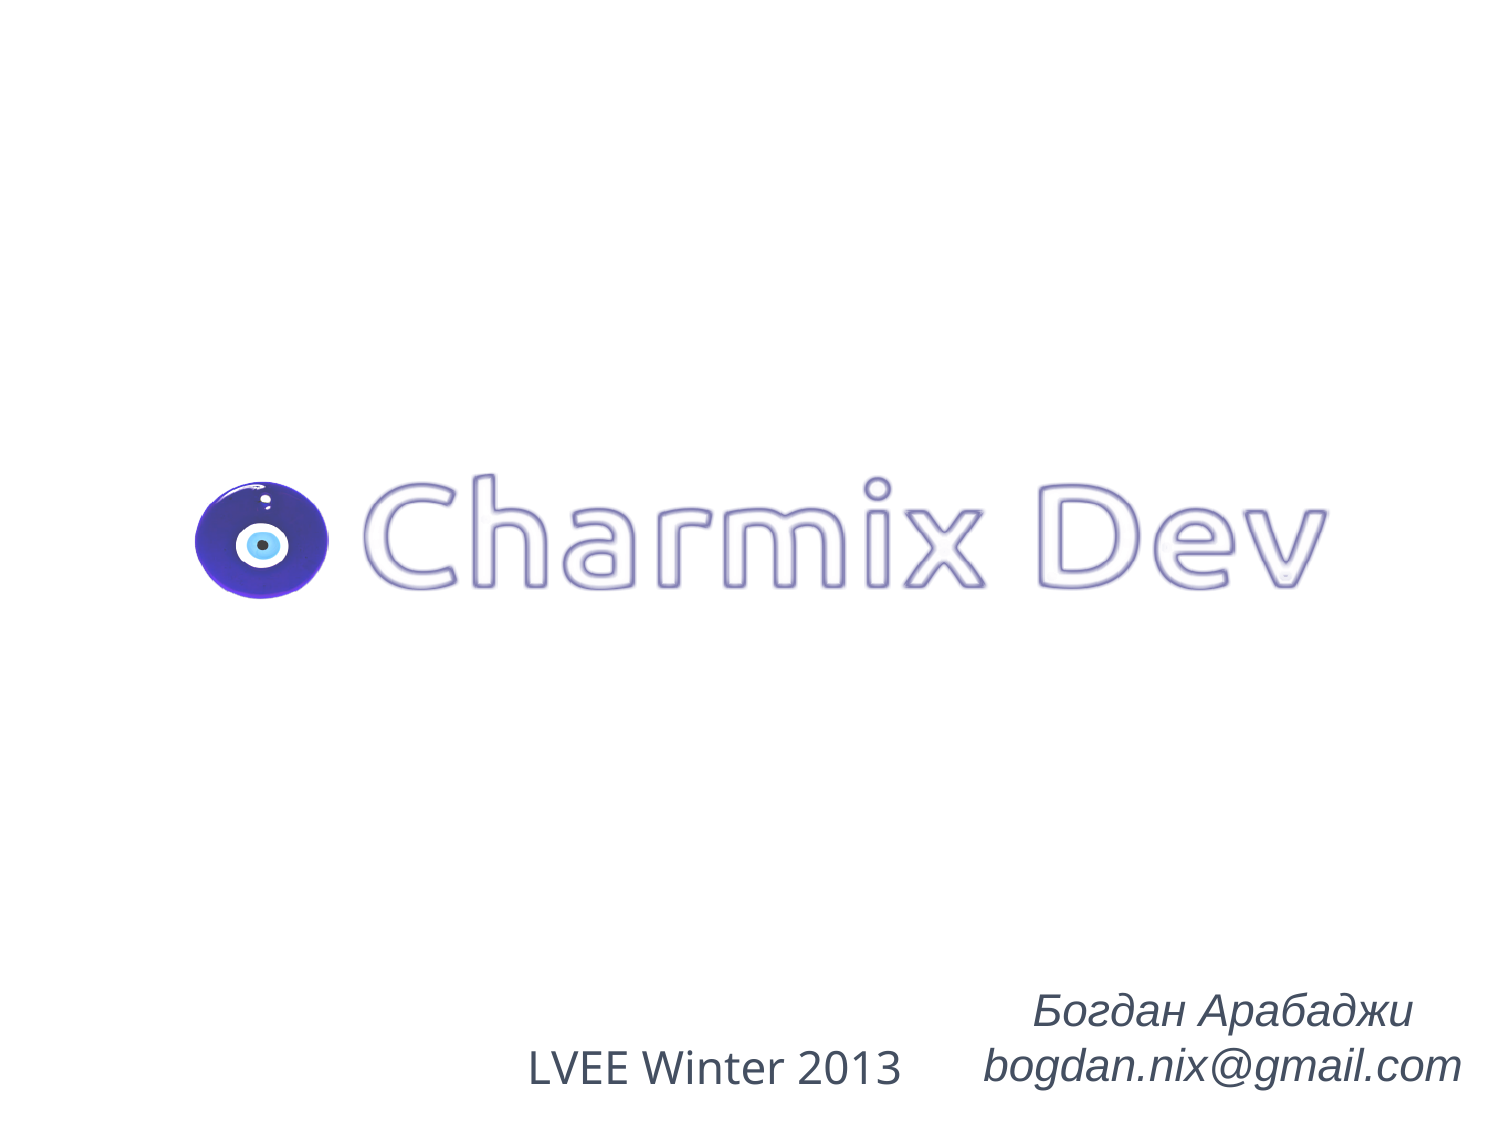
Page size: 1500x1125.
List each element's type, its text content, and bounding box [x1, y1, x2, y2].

text_box Богдан Арабаджи bogdan.nix@gmail.com [968, 973, 1478, 1099]
text_box LVEE Winter 2013 [512, 1031, 918, 1102]
picture [129, 415, 1371, 650]
